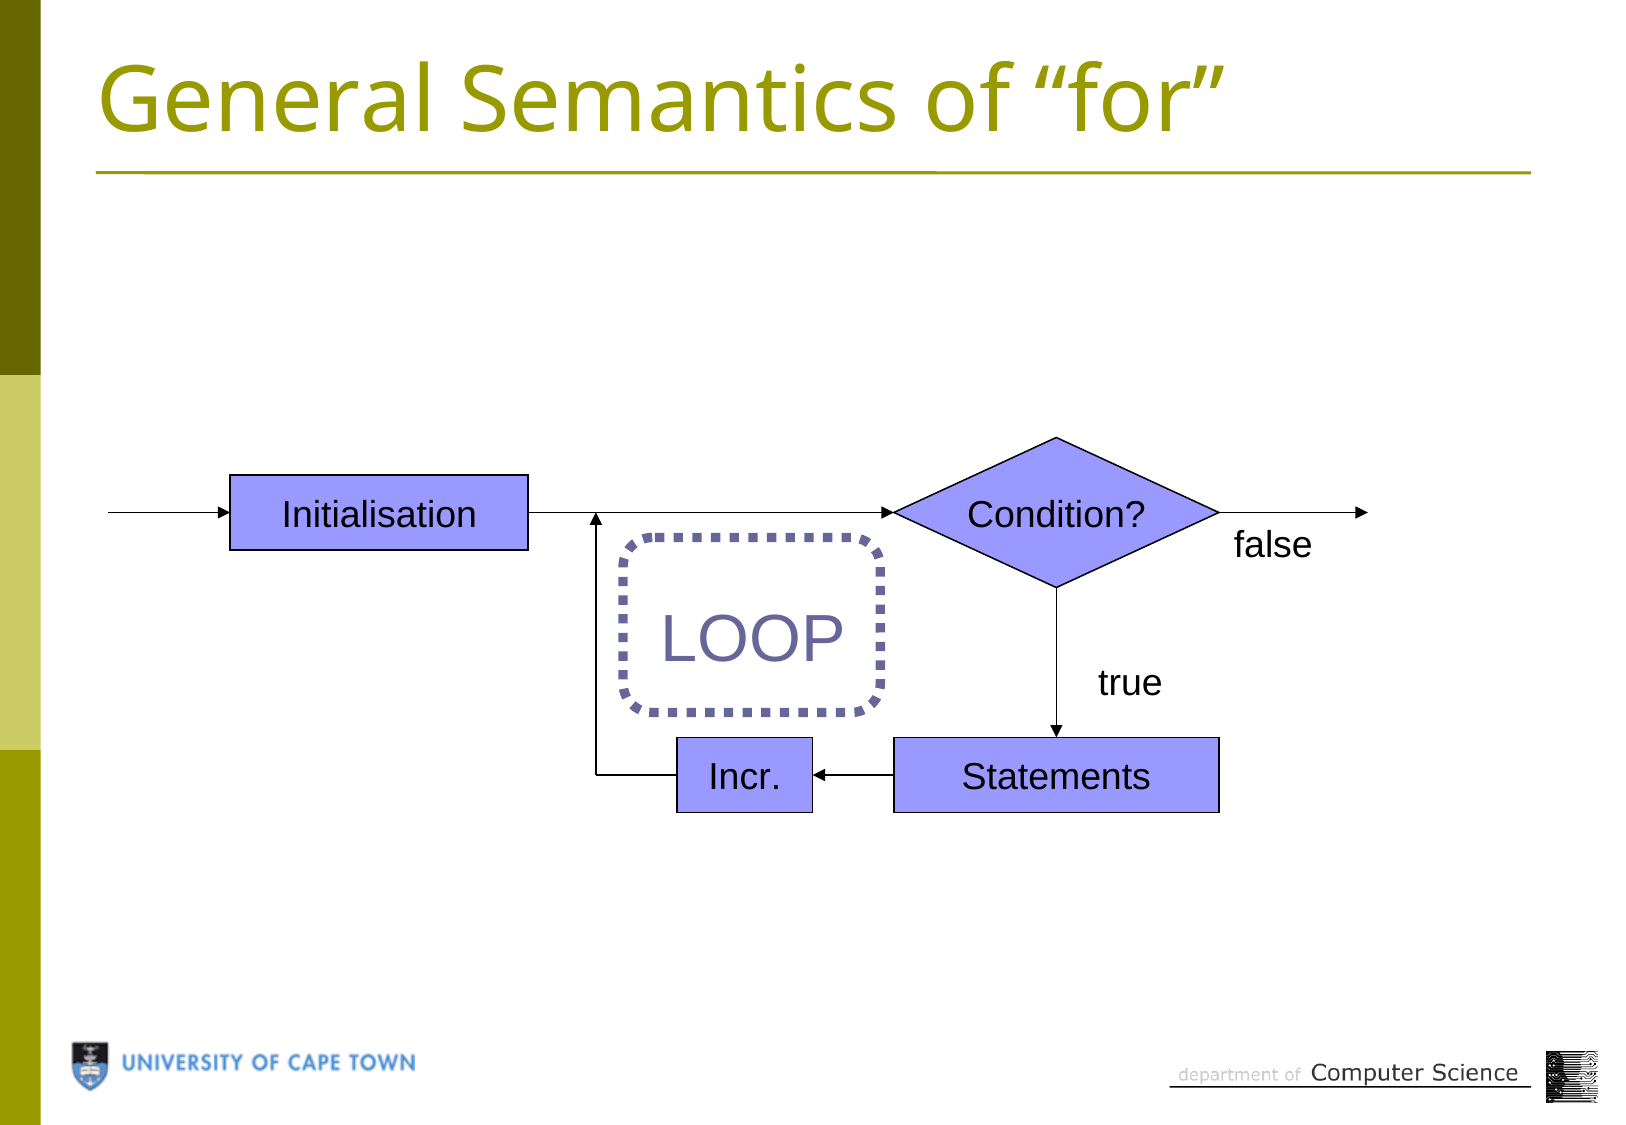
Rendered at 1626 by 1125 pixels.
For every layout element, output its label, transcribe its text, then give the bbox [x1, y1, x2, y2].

picture [1169, 1043, 1532, 1091]
text_box true [1083, 649, 1219, 711]
text_box Incr. [677, 737, 813, 813]
text_box false [1218, 512, 1382, 573]
picture [1546, 1051, 1598, 1103]
text_box Statements [893, 737, 1219, 813]
text_box Condition? [894, 437, 1218, 588]
text_box Initialisation [230, 474, 529, 551]
title General Semantics of “for” [81, 21, 1543, 180]
text_box LOOP [645, 587, 861, 683]
picture [61, 1024, 415, 1103]
